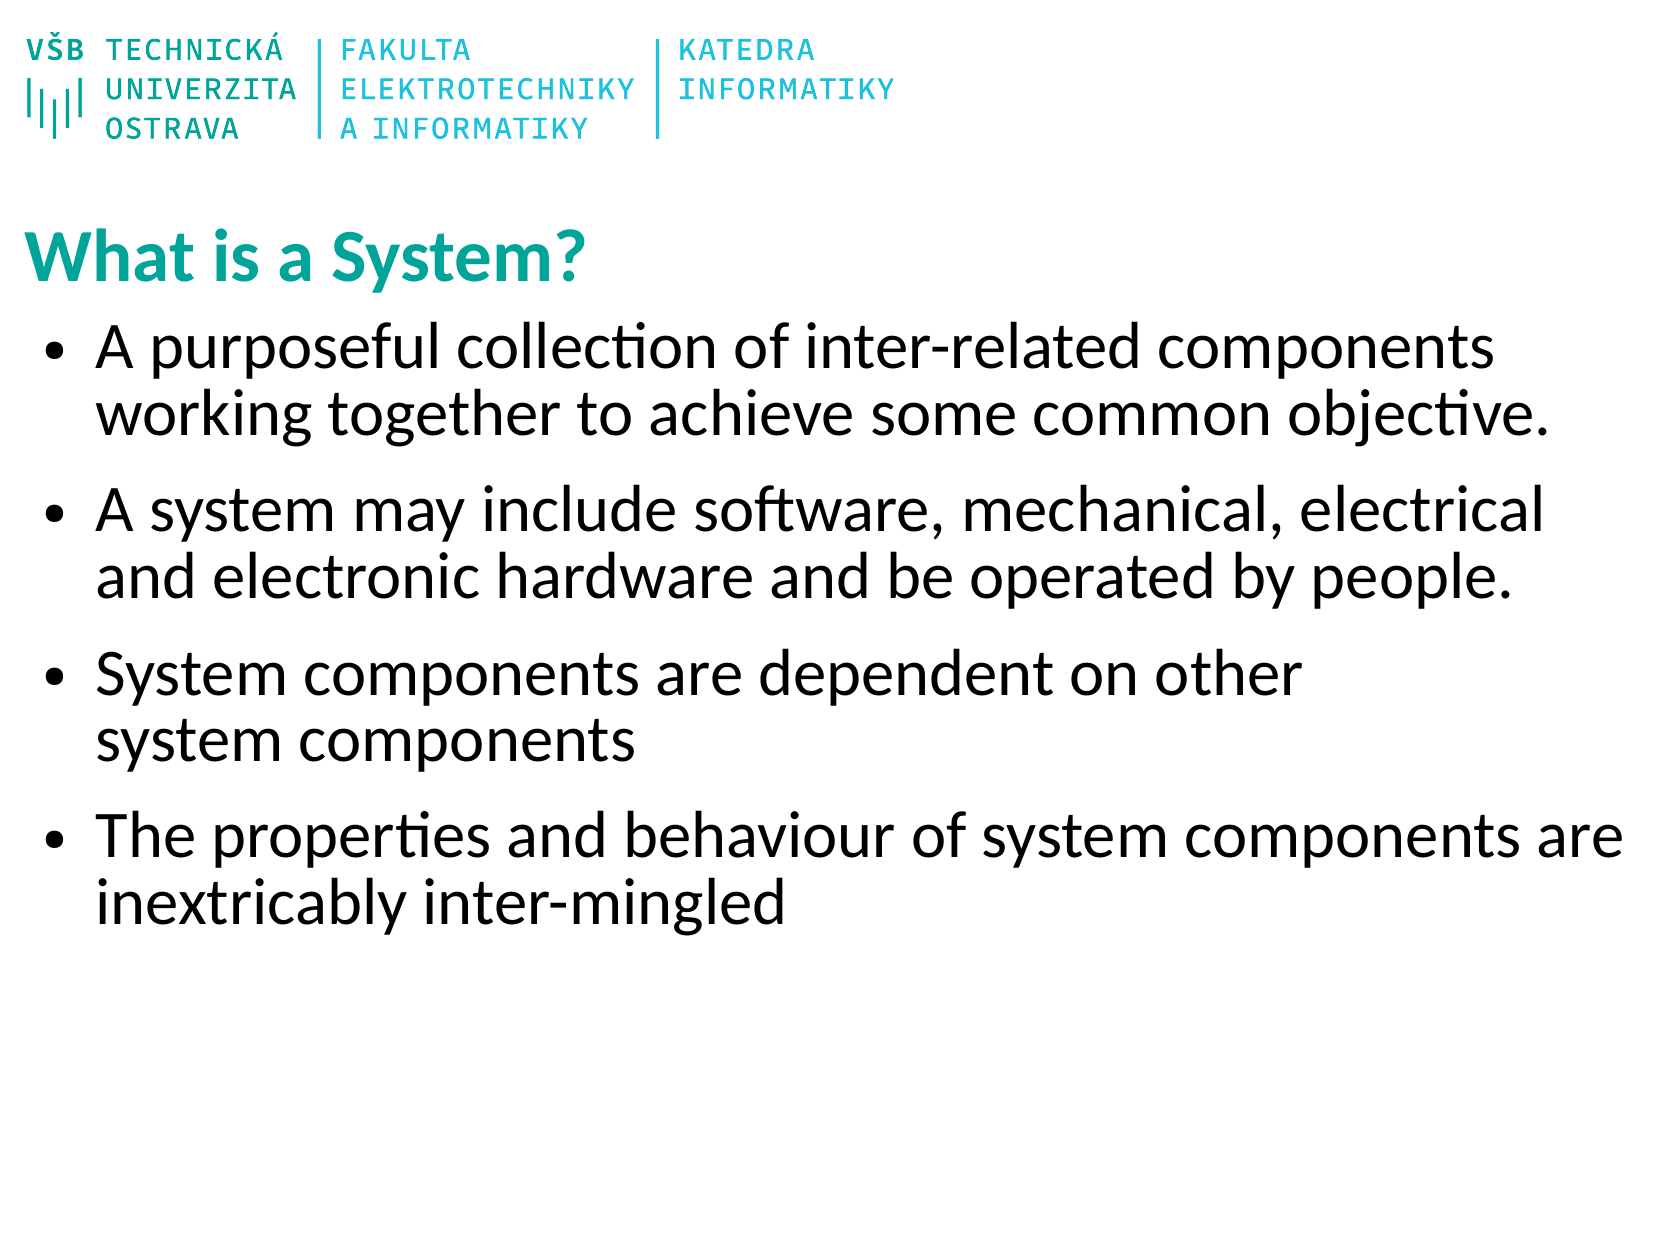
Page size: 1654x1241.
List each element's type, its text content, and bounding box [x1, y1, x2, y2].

title What is a System? [24, 169, 1629, 301]
list A purposeful collection of inter-related components working together to achieve some common objective. A system may include software, mechanical, electrical and electronic hardware and be operated by people. System components are dependent on other system components The properties and behaviour of system components are inextricably inter-mingled [24, 318, 1629, 1146]
picture [26, 31, 894, 139]
